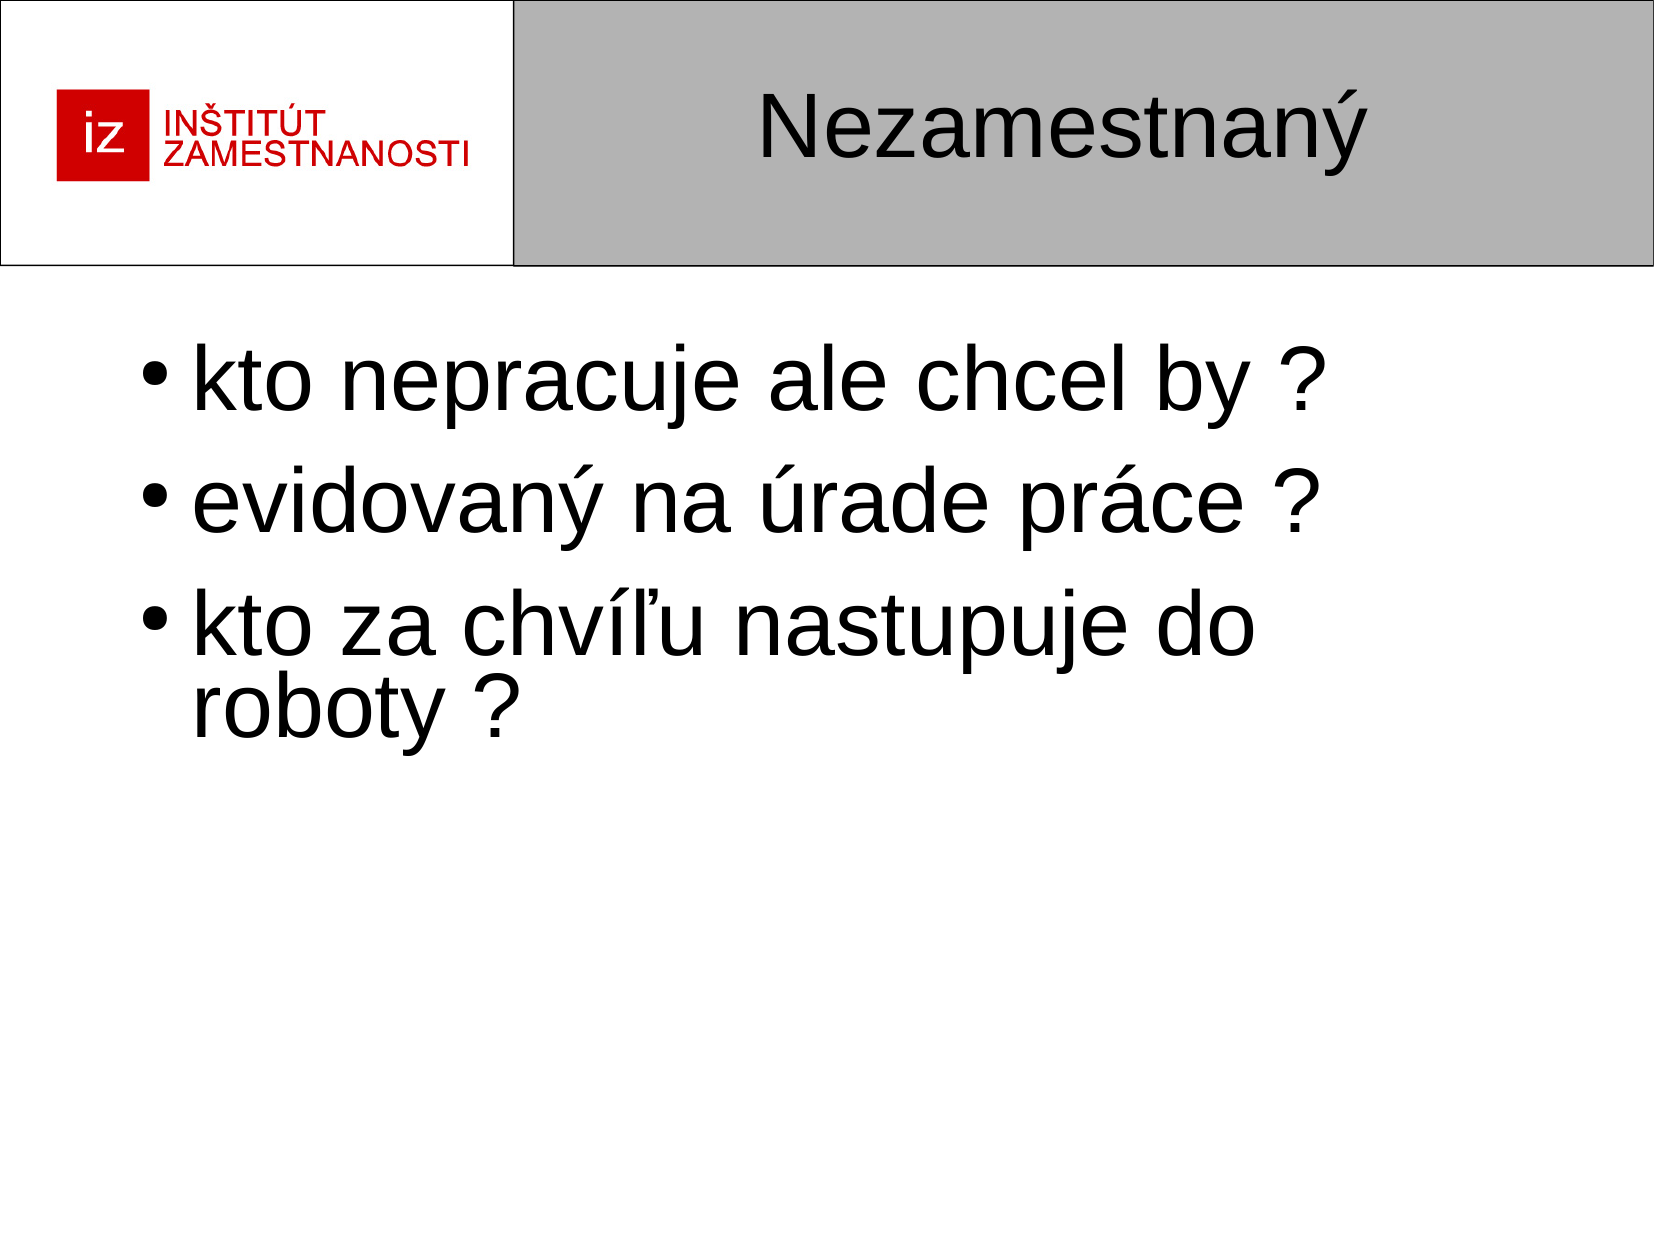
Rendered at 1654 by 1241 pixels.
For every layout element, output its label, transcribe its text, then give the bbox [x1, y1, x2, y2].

list kto nepracuje ale chcel by ? evidovaný na úrade práce ? kto za chvíľu nastupuje do roboty ? [121, 344, 1533, 1112]
title Nezamestnaný [561, 37, 1565, 229]
picture [5, 8, 512, 257]
